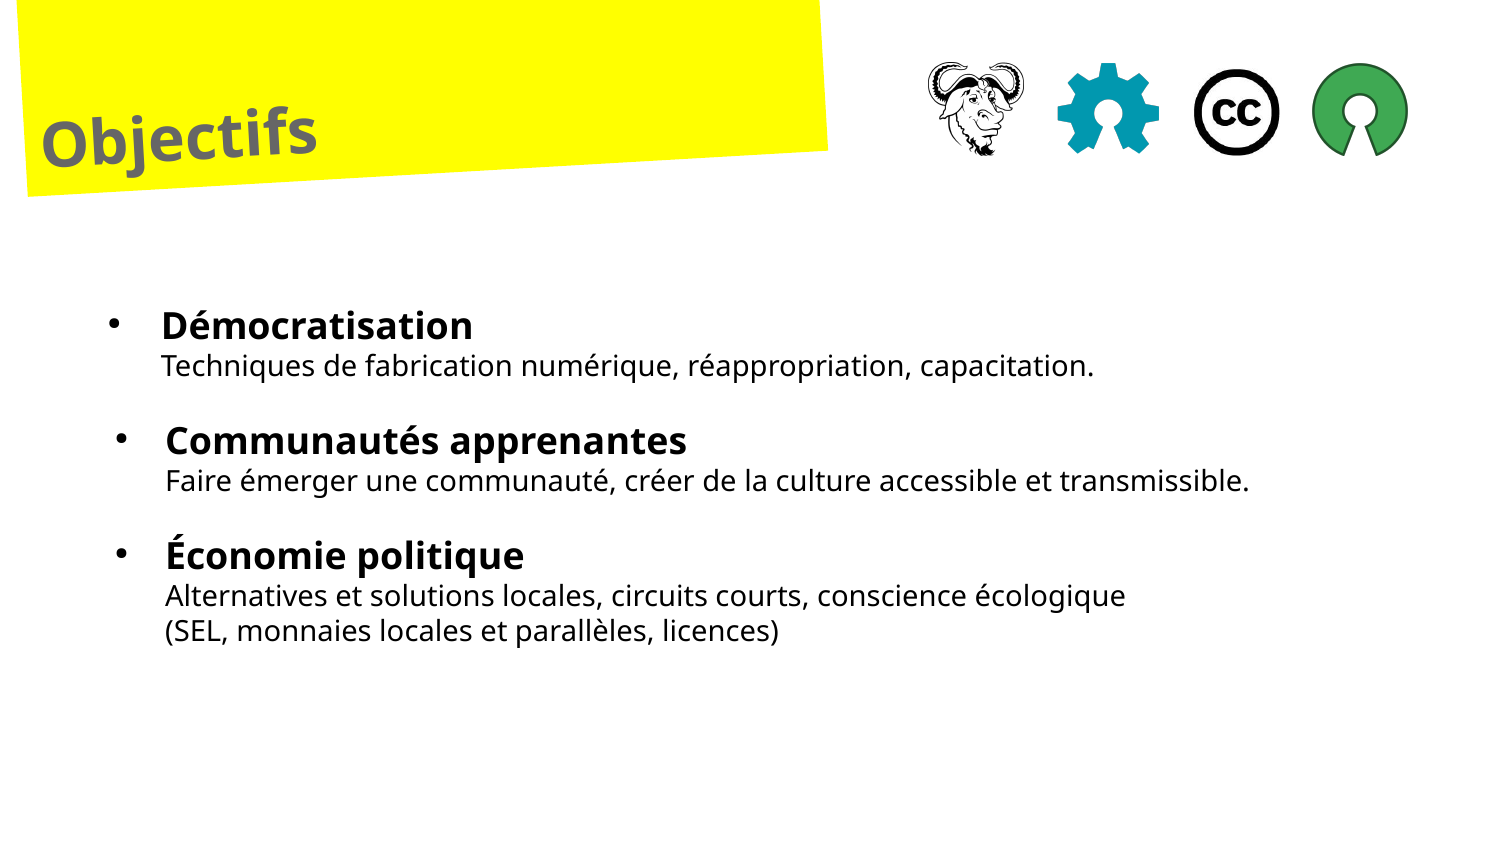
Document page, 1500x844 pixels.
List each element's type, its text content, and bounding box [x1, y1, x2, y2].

picture [1193, 68, 1280, 156]
picture [928, 62, 1024, 156]
list Démocratisation Techniques de fabrication numérique, réappropriation, capacitation. Communautés apprenantes Faire émerger une communauté, créer de la culture accessible et transmissible. Économie politique Alternatives et solutions locales, circuits courts, conscience écologique (SEL, monnaies locales et parallèles, licences) [75, 196, 1425, 808]
picture [1312, 63, 1408, 156]
title Objectifs [16, 0, 829, 197]
picture [1056, 63, 1161, 156]
